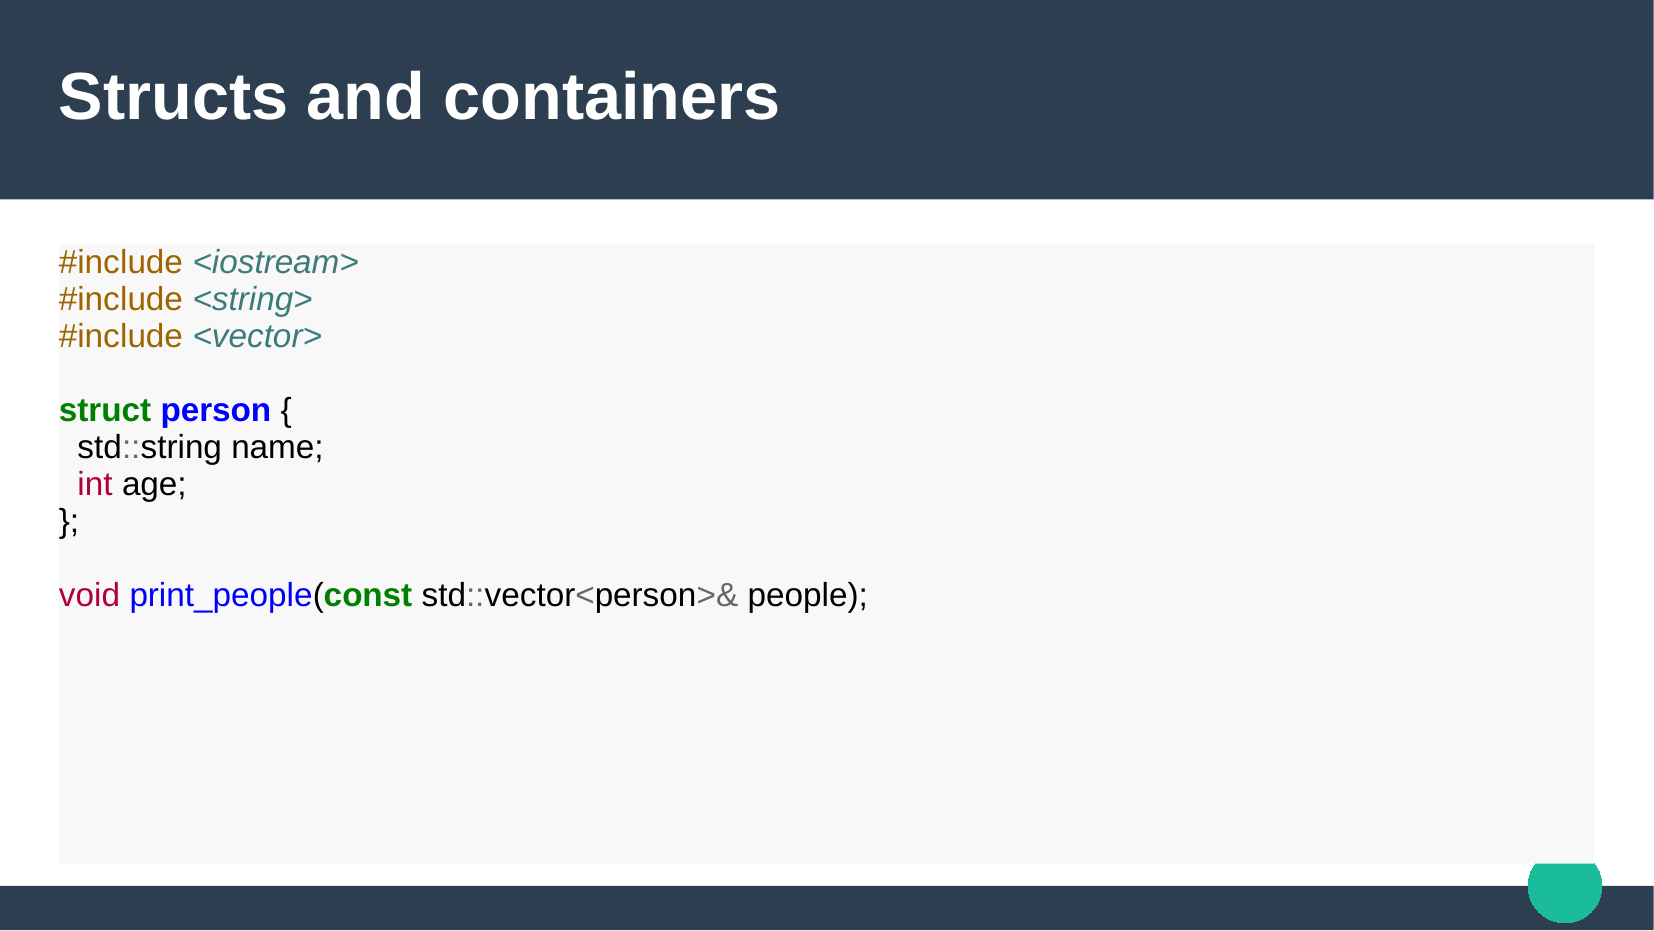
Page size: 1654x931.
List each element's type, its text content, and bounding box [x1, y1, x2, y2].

title Structs and containers [59, 37, 1595, 155]
list #include <iostream> #include <string> #include <vector> struct person { std::string name; int age; }; void print_people(const std::vector<person>& people); [59, 243, 1595, 864]
